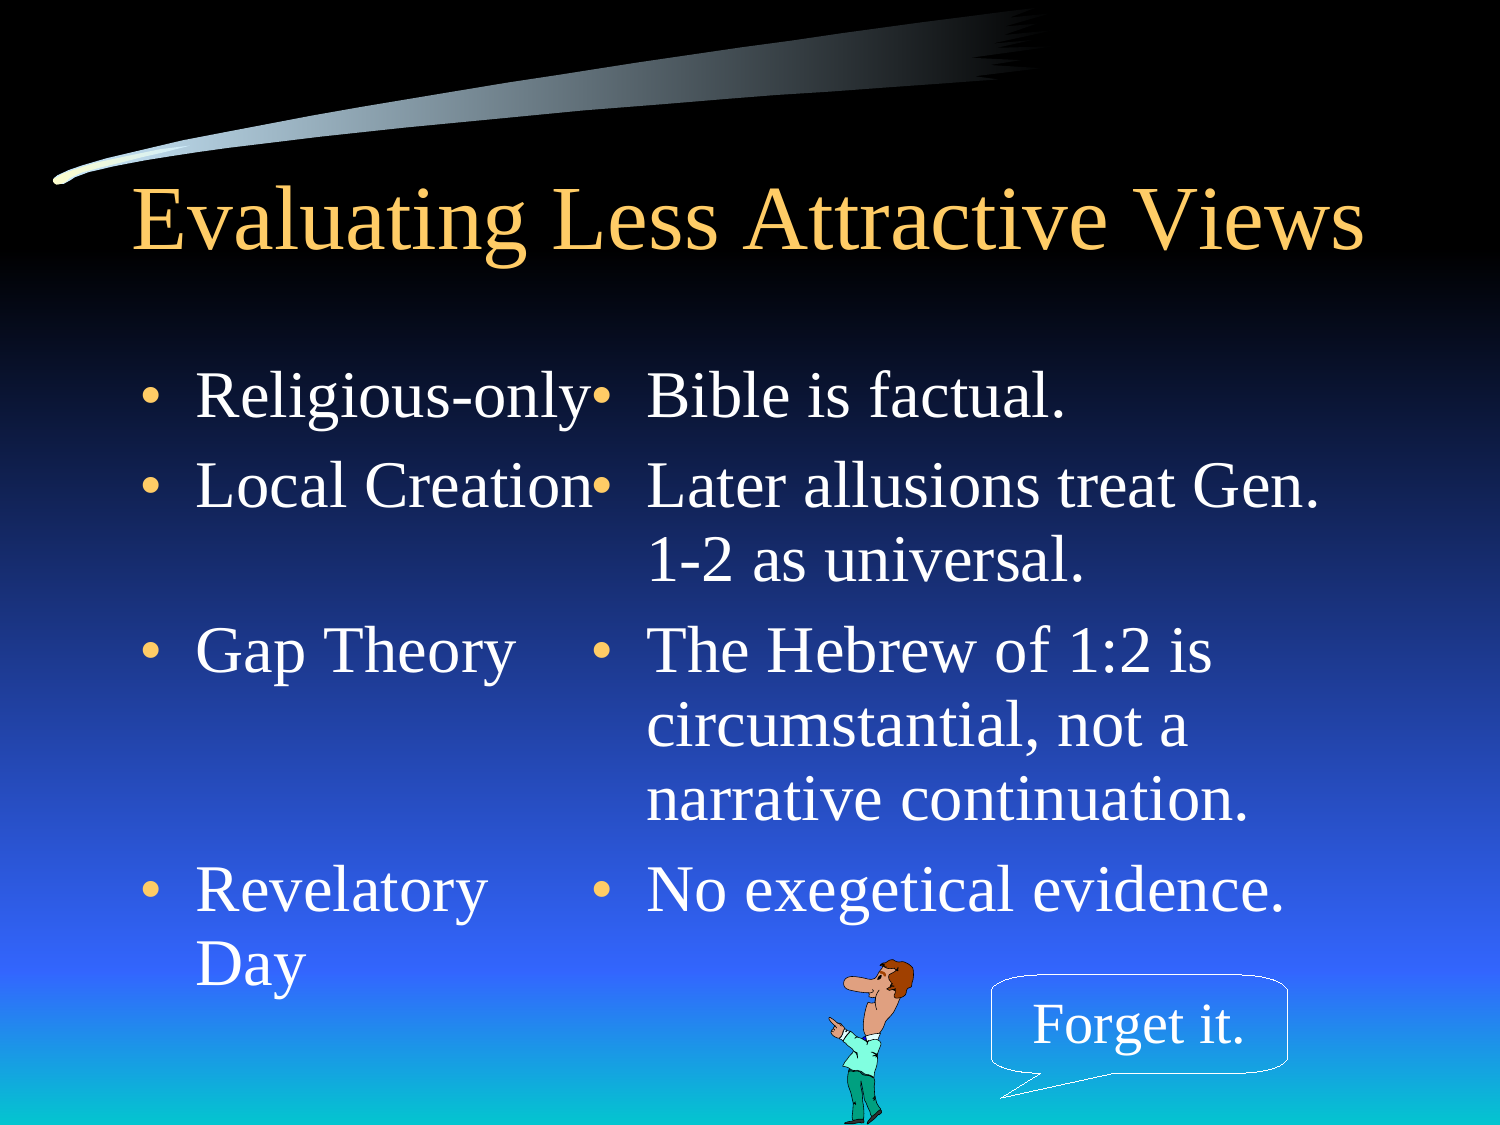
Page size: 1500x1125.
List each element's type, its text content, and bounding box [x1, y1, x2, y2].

text_box Forget it. [991, 974, 1288, 1099]
list Bible is factual. Later allusions treat Gen. 1-2 as universal. The Hebrew of 1:2 is circumstantial, not a narrative continuation. No exegetical evidence. [623, 350, 1350, 1026]
chart [828, 959, 915, 1125]
title Evaluating Less Attractive Views [112, 124, 1388, 313]
list Religious-only Local Creation Gap Theory Revelatory Day [124, 350, 623, 1026]
